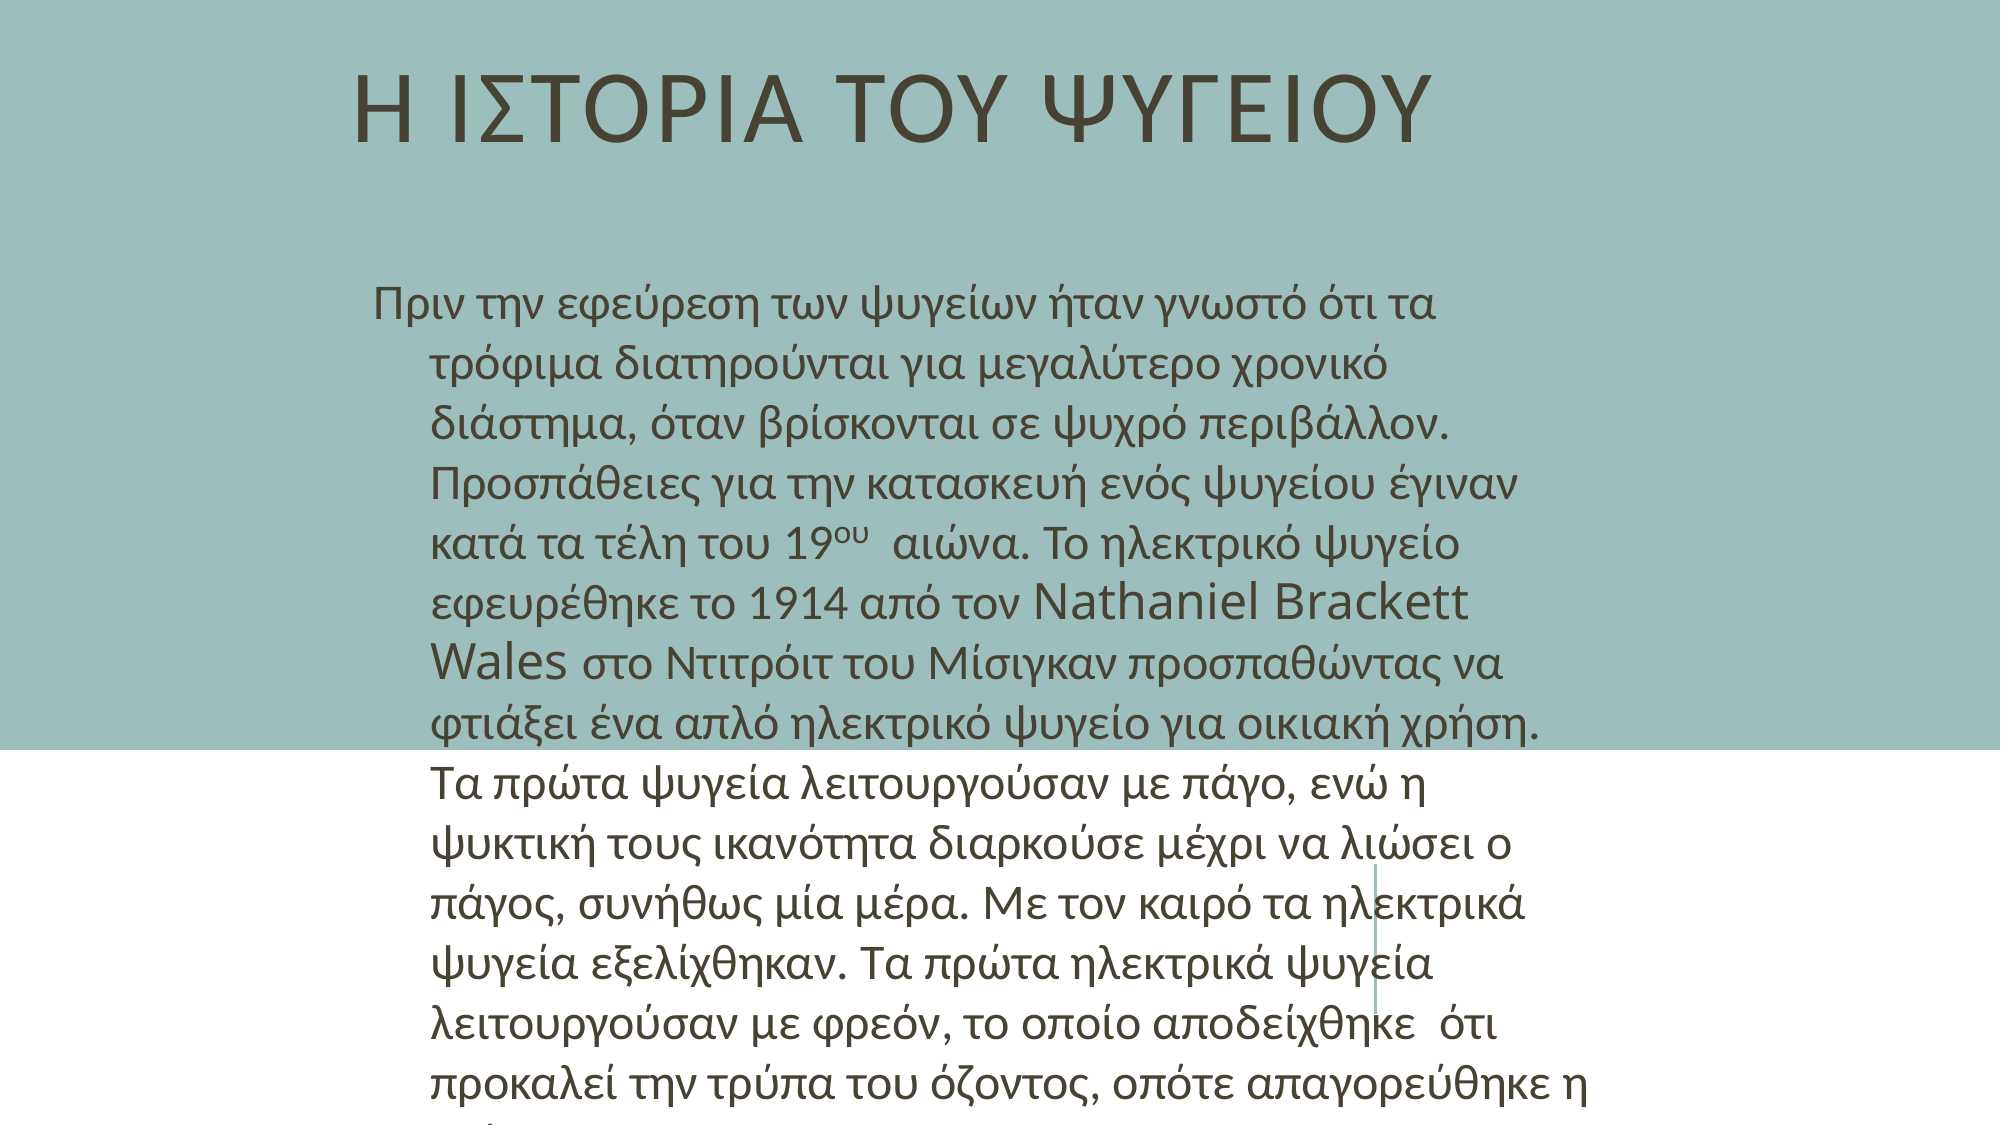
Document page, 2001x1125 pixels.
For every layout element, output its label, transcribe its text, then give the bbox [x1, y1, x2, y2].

title Η ιστορια του ψυγειου [336, 37, 1512, 188]
subtitle Πριν την εφεύρεση των ψυγείων ήταν γνωστό ότι τα τρόφιμα διατηρούνται για μεγαλύτερο χρονικό διάστημα, όταν βρίσκονται σε ψυχρό περιβάλλον. Προσπάθειες για την κατασκευή ενός ψυγείου έγιναν κατά τα τέλη του 19ου αιώνα. Το ηλεκτρικό ψυγείο εφευρέθηκε το 1914 από τον Nathaniel Brackett Wales στο Ντιτρόιτ του Μίσιγκαν προσπαθώντας να φτιάξει ένα απλό ηλεκτρικό ψυγείο για οικιακή χρήση. Τα πρώτα ψυγεία λειτουργούσαν με πάγο, ενώ η ψυκτική τους ικανότητα διαρκούσε μέχρι να λιώσει ο πάγος, συνήθως μία μέρα. Με τον καιρό τα ηλεκτρικά ψυγεία εξελίχθηκαν. Τα πρώτα ηλεκτρικά ψυγεία λειτουργούσαν με φρεόν, το οποίο αποδείχθηκε ότι προκαλεί την τρύπα του όζοντος, οπότε απαγορεύθηκε η χρήση τους. [302, 261, 1616, 1013]
